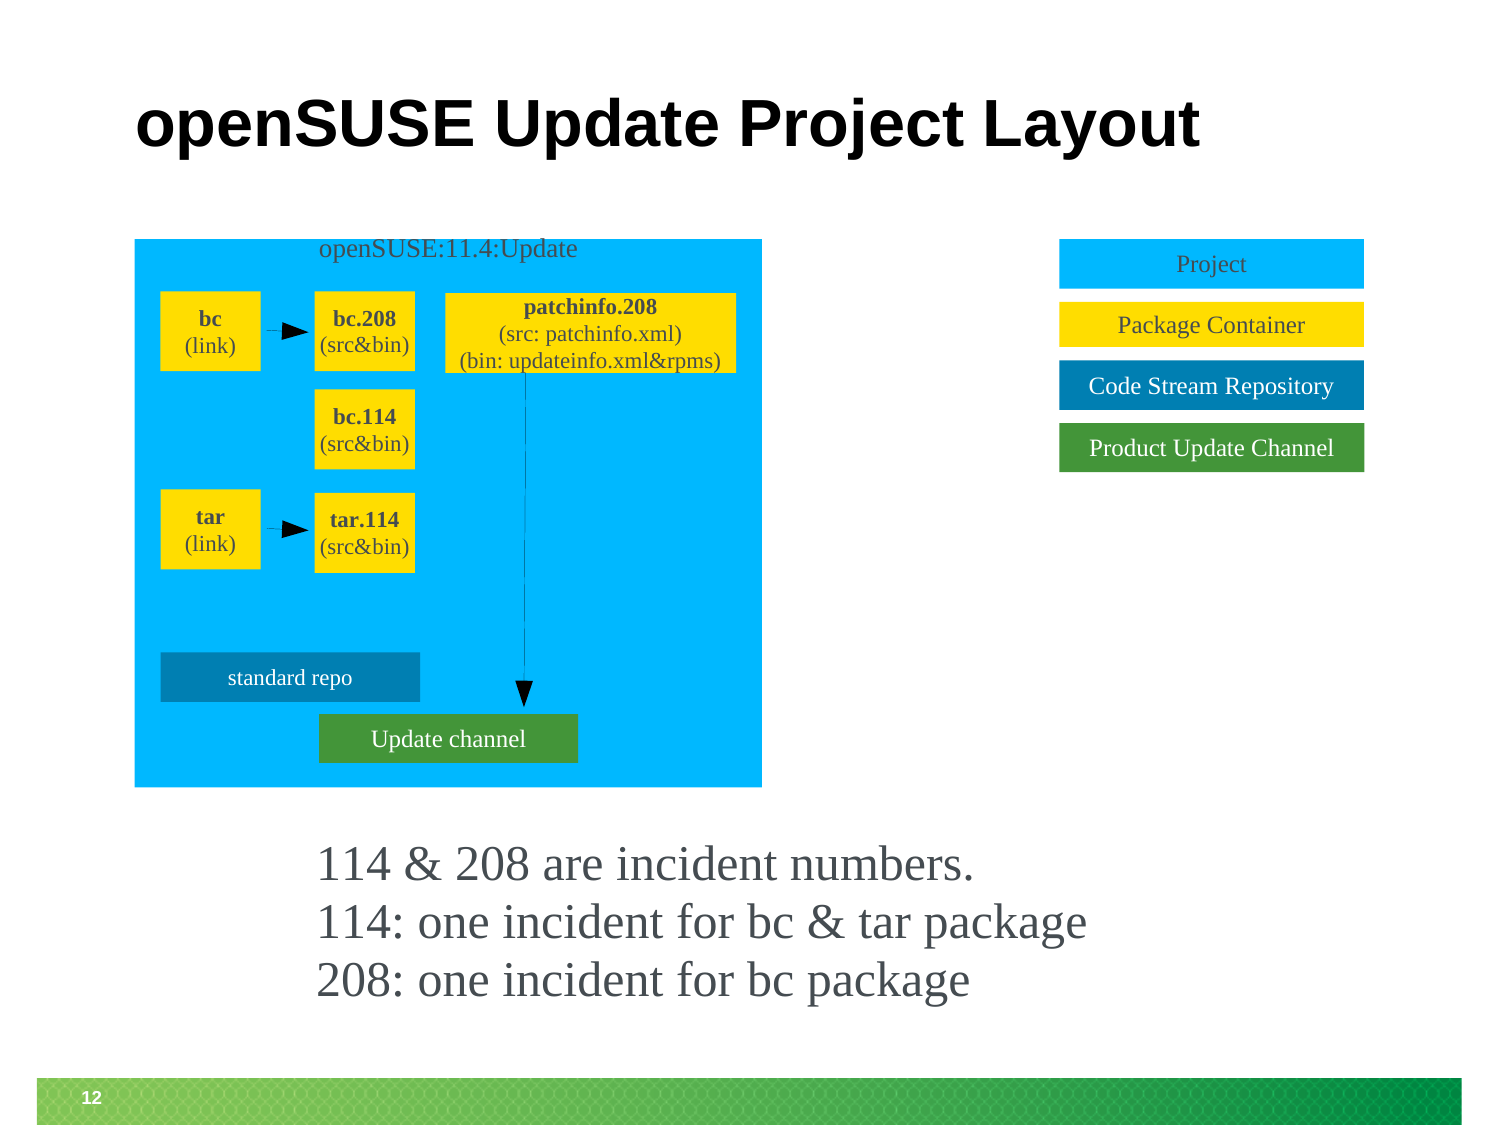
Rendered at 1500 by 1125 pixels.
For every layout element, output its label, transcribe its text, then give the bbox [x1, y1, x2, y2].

text_box Package Container [1059, 301, 1364, 347]
text_box tar (link) [160, 489, 261, 570]
text_box 114 & 208 are incident numbers. 114: one incident for bc & tar package 208: one incident for bc package [315, 833, 1089, 1005]
text_box bc.208 (src&bin) [314, 291, 415, 372]
title openSUSE Update Project Layout [135, 41, 1372, 204]
text_box standard repo [160, 652, 421, 702]
text_box Product Update Channel [1059, 423, 1365, 473]
text_box Code Stream Repository [1059, 360, 1364, 410]
picture [36, 1078, 1462, 1125]
text_box patchinfo.208 (src: patchinfo.xml) (bin: updateinfo.xml&rpms) [445, 293, 737, 373]
text_box openSUSE:11.4:Update [134, 239, 762, 788]
text_box Update channel [319, 714, 579, 763]
text_box tar.114 (src&bin) [314, 492, 415, 573]
text_box Project [1059, 239, 1364, 289]
text_box bc.114 (src&bin) [314, 389, 415, 470]
text_box bc (link) [160, 291, 261, 372]
